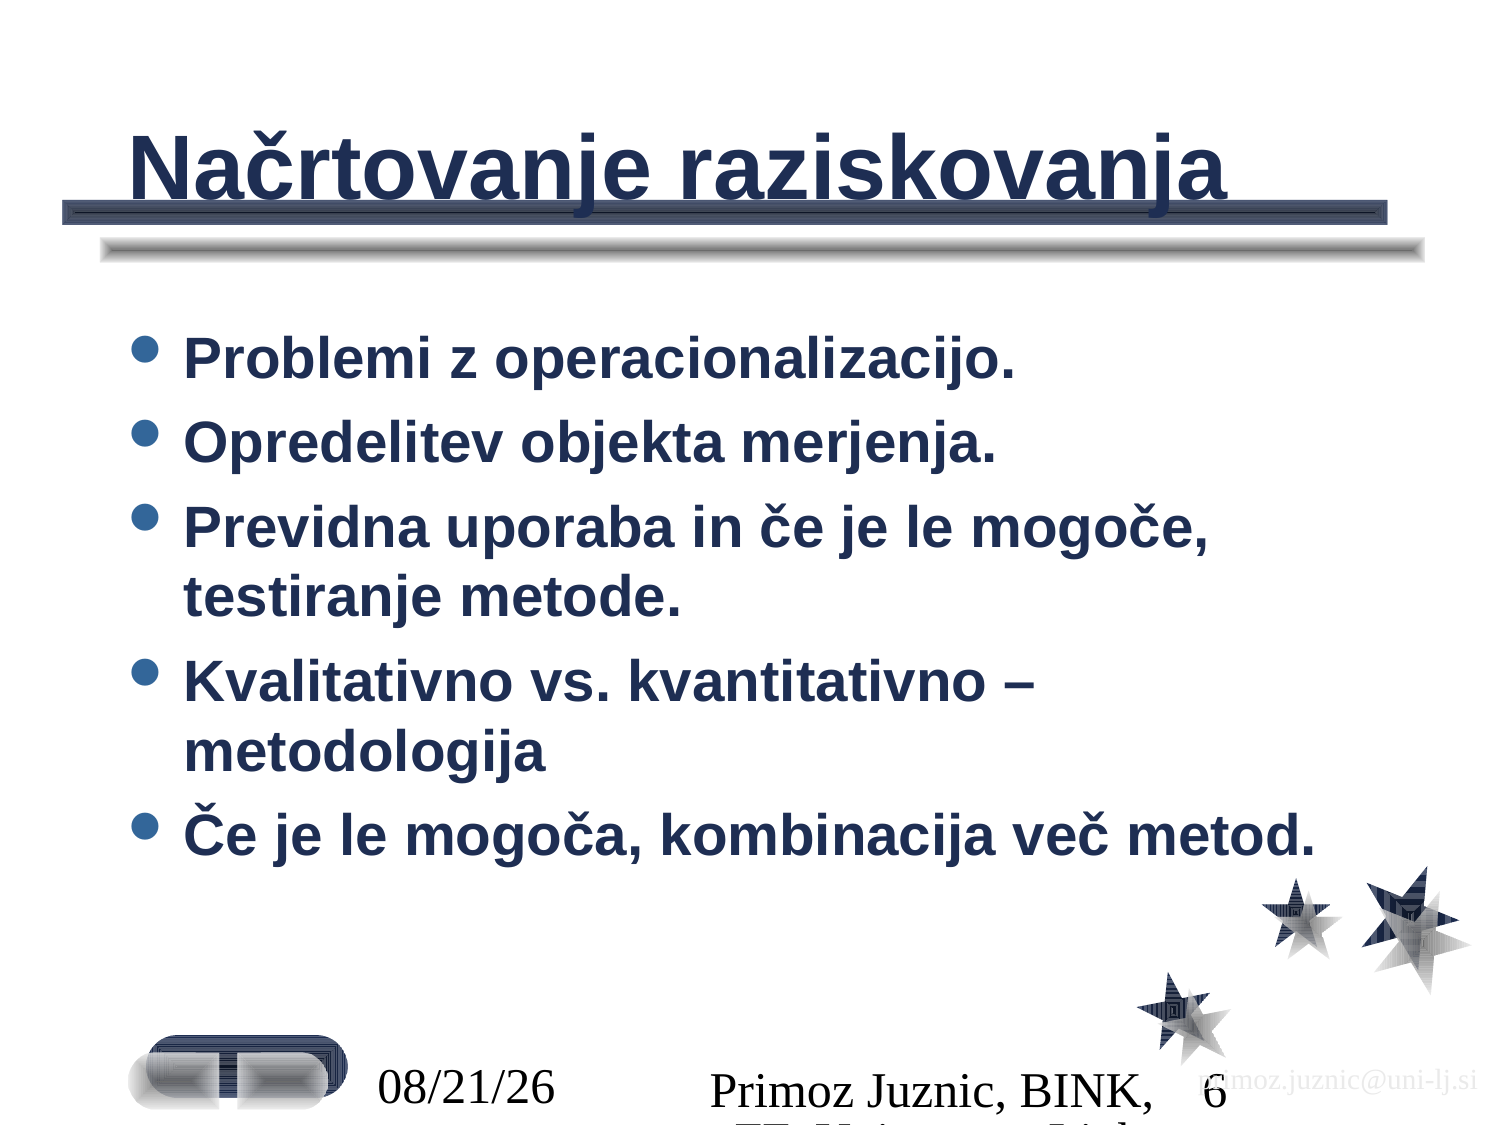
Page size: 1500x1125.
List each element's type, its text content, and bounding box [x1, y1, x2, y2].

list Problemi z operacionalizacijo. Opredelitev objekta merjenja. Previdna uporaba in če je le mogoče, testiranje metode. Kvalitativno vs. kvantitativno – metodologija Če je le mogoča, kombinacija več metod. [112, 312, 1388, 988]
title Načrtovanje raziskovanja [112, 37, 1388, 225]
